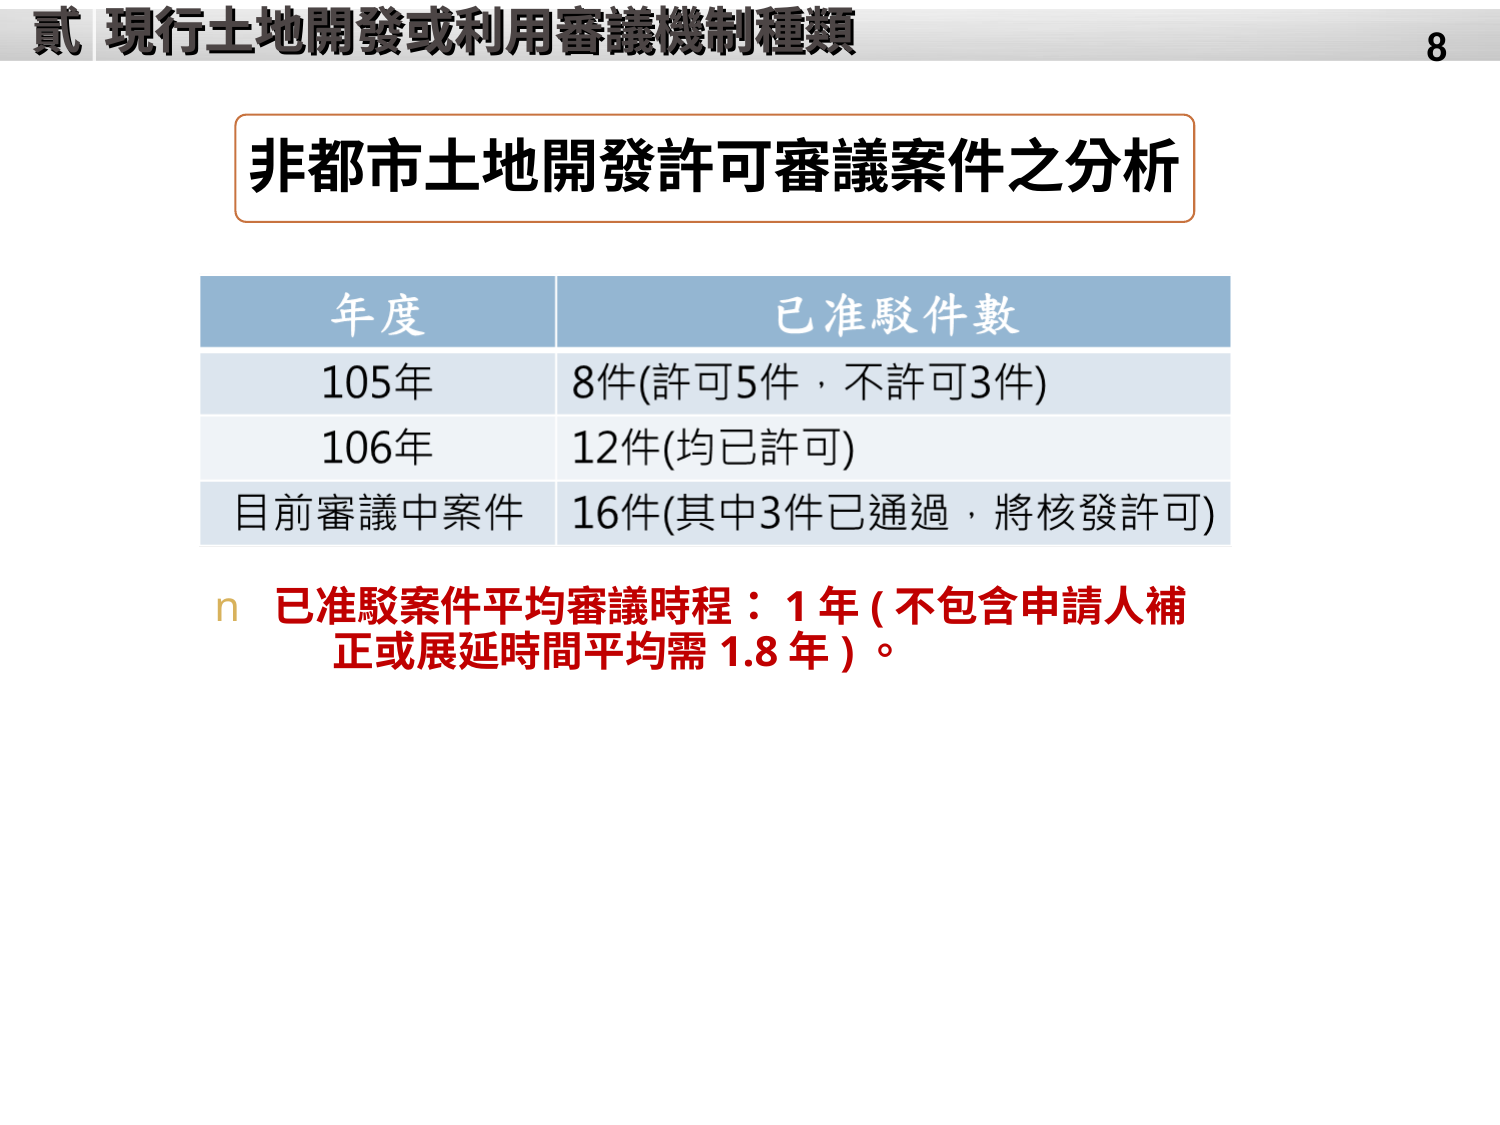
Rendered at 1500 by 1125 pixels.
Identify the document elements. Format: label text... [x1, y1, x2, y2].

text_box 非都市土地開發許可審議案件之分析 [238, 117, 1192, 219]
text_box 現行土地開發或利用審議機制種類 [90, 0, 1341, 65]
text_box 8 [1379, 12, 1495, 64]
text_box 貳 [16, 0, 90, 65]
picture [199, 266, 1232, 564]
text_box 已准駁案件平均審議時程：1年(不包含申請人補正或展延時間平均需1.8年)。 [199, 577, 1231, 1111]
